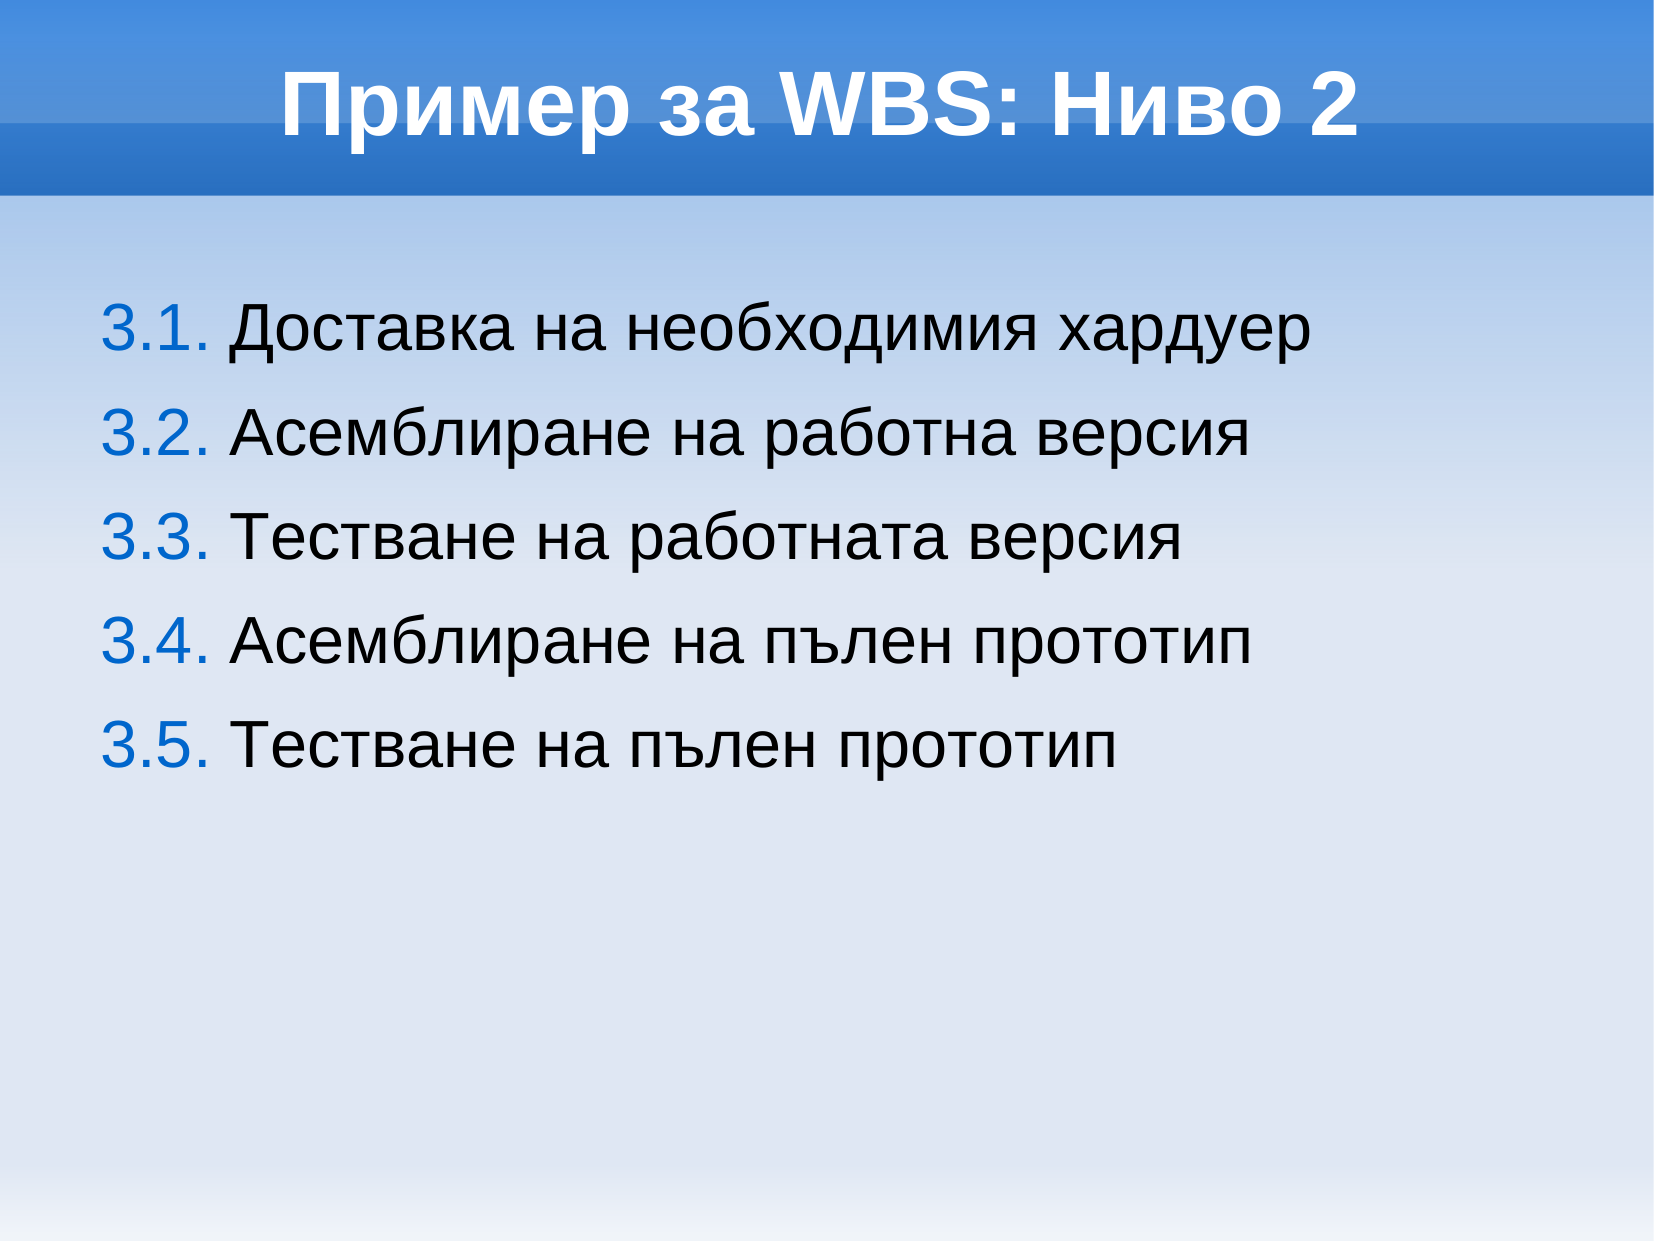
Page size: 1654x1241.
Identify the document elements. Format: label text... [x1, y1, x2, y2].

picture [0, 0, 1654, 1241]
title Пример за WBS: Ниво 2 [76, 0, 1565, 208]
list Доставка на необходимия хардуер Асемблиране на работна версия Тестване на работната версия Асемблиране на пълен прототип Тестване на пълен прототип [82, 290, 1571, 1109]
